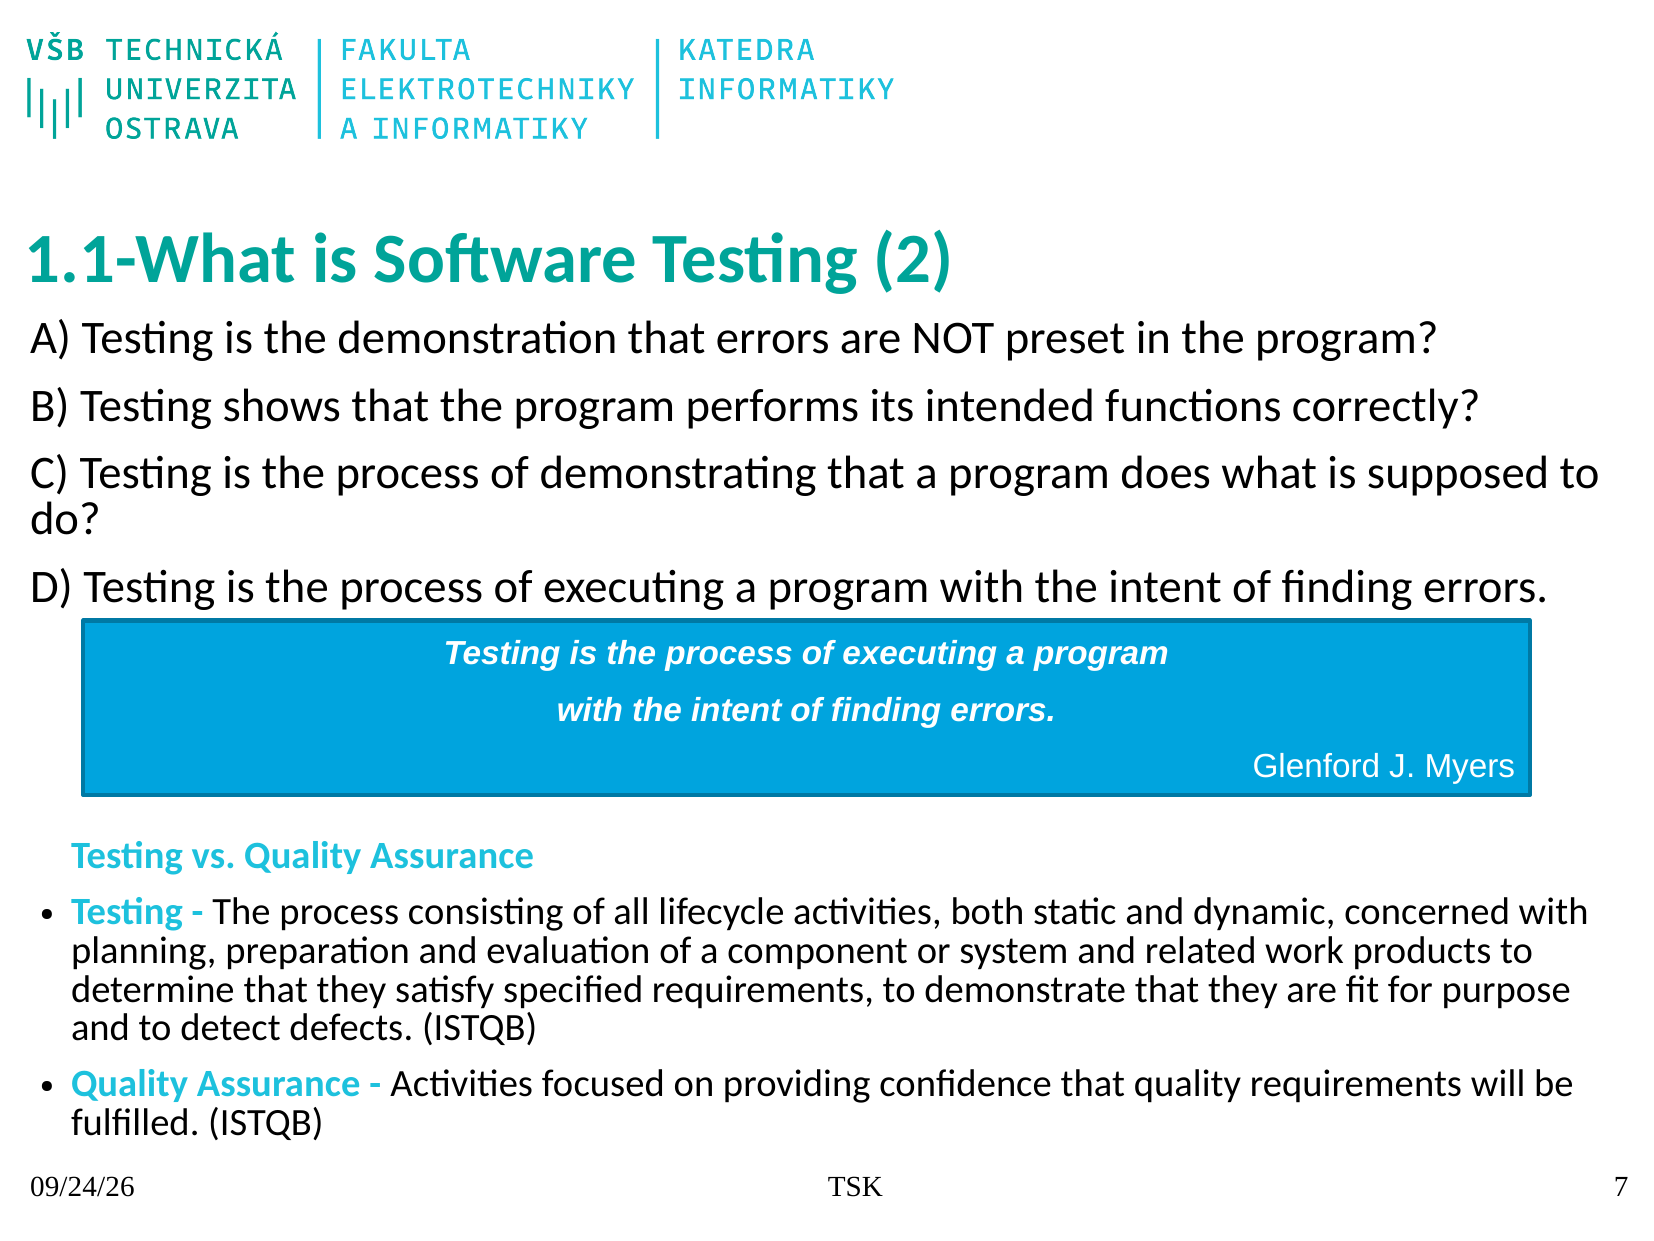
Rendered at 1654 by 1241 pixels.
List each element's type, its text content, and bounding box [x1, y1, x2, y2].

list A) Testing is the demonstration that errors are NOT preset in the program? B) Testing shows that the program performs its intended functions correctly? C) Testing is the process of demonstrating that a program does what is supposed to do? D) Testing is the process of executing a program with the intent of finding errors. [30, 318, 1629, 621]
title 1.1-What is Software Testing (2) [24, 169, 1629, 300]
list Testing vs. Quality Assurance Testing - The process consisting of all lifecycle activities, both static and dynamic, concerned with planning, preparation and evaluation of a component or system and related work products to determine that they satisfy specified requirements, to demonstrate that they are fit for purpose and to detect defects. (ISTQB) Quality Assurance - Activities focused on providing confidence that quality requirements will be fulfilled. (ISTQB) [30, 840, 1629, 1145]
picture [26, 31, 894, 139]
text_box Testing is the process of executing a program with the intent of finding errors. Glenford J. Myers [83, 620, 1531, 796]
